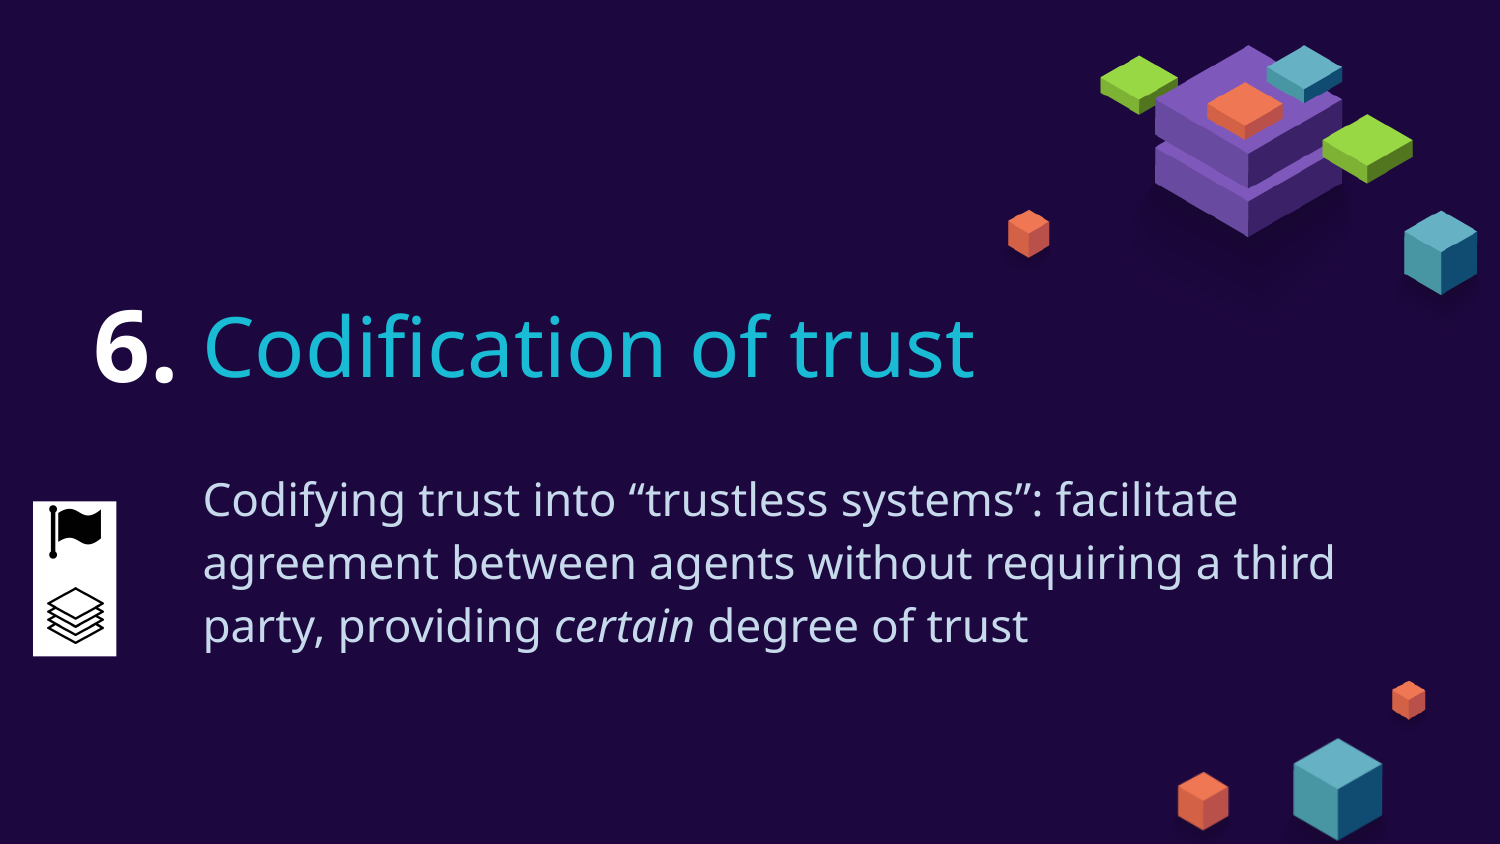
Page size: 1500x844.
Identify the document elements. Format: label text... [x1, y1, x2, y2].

picture [47, 587, 104, 644]
title Codification of trust [307, 218, 1113, 410]
text_box [33, 501, 117, 657]
picture [957, 36, 1500, 364]
picture [47, 504, 104, 561]
text_box 6. [0, 196, 307, 488]
picture [1148, 649, 1449, 844]
subtitle Codifying trust into “trustless systems”: facilitate agreement between agents without requiring a third party, providing certain degree of trust [187, 446, 1436, 576]
